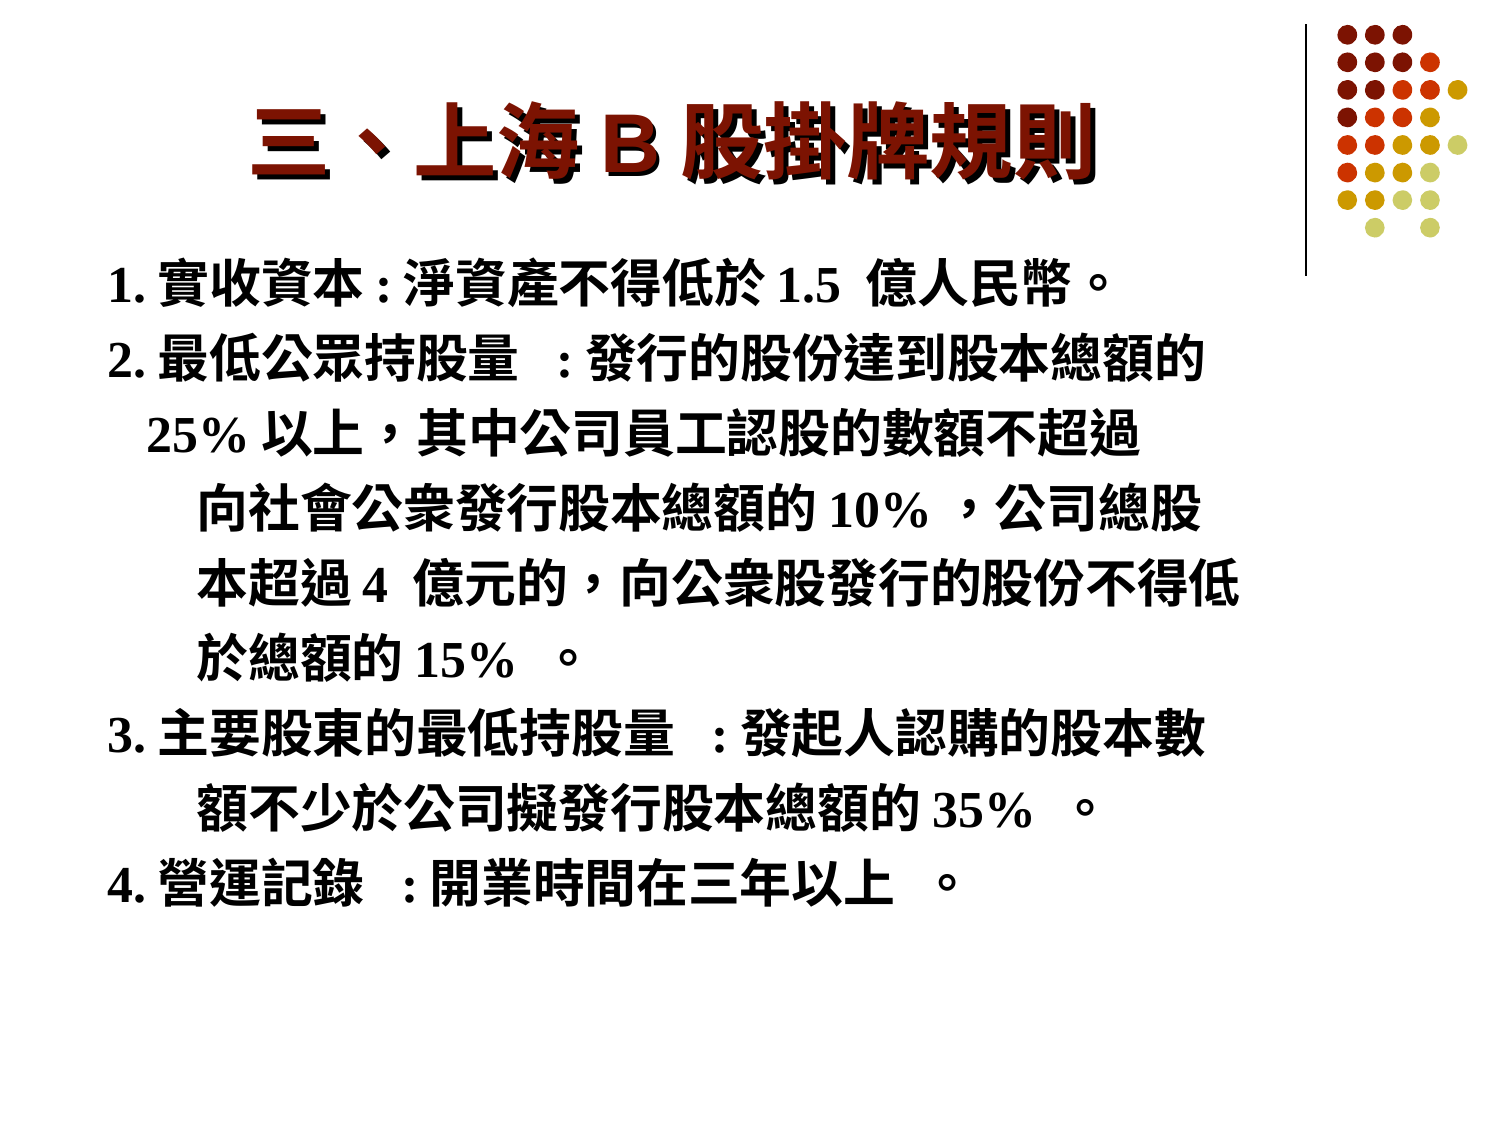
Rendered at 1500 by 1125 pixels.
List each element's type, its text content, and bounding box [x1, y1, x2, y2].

title 三、上海B股掛牌規則 [53, 66, 1291, 198]
list 1.實收資本:淨資產不得低於1.5 億人民幣。 2.最低公眾持股量 :發行的股份達到股本總額的 25%以上，其中公司員工認股的數額不超過 向社會公衆發行股本總額的10%，公司總股 本超過4 億元的，向公衆股發行的股份不得低 於總額的15% 。 3.主要股東的最低持股量 :發起人認購的股本數 額不少於公司擬發行股本總額的35% 。 4.營運記錄 :開業時間在三年以上 。 [76, 243, 1331, 935]
